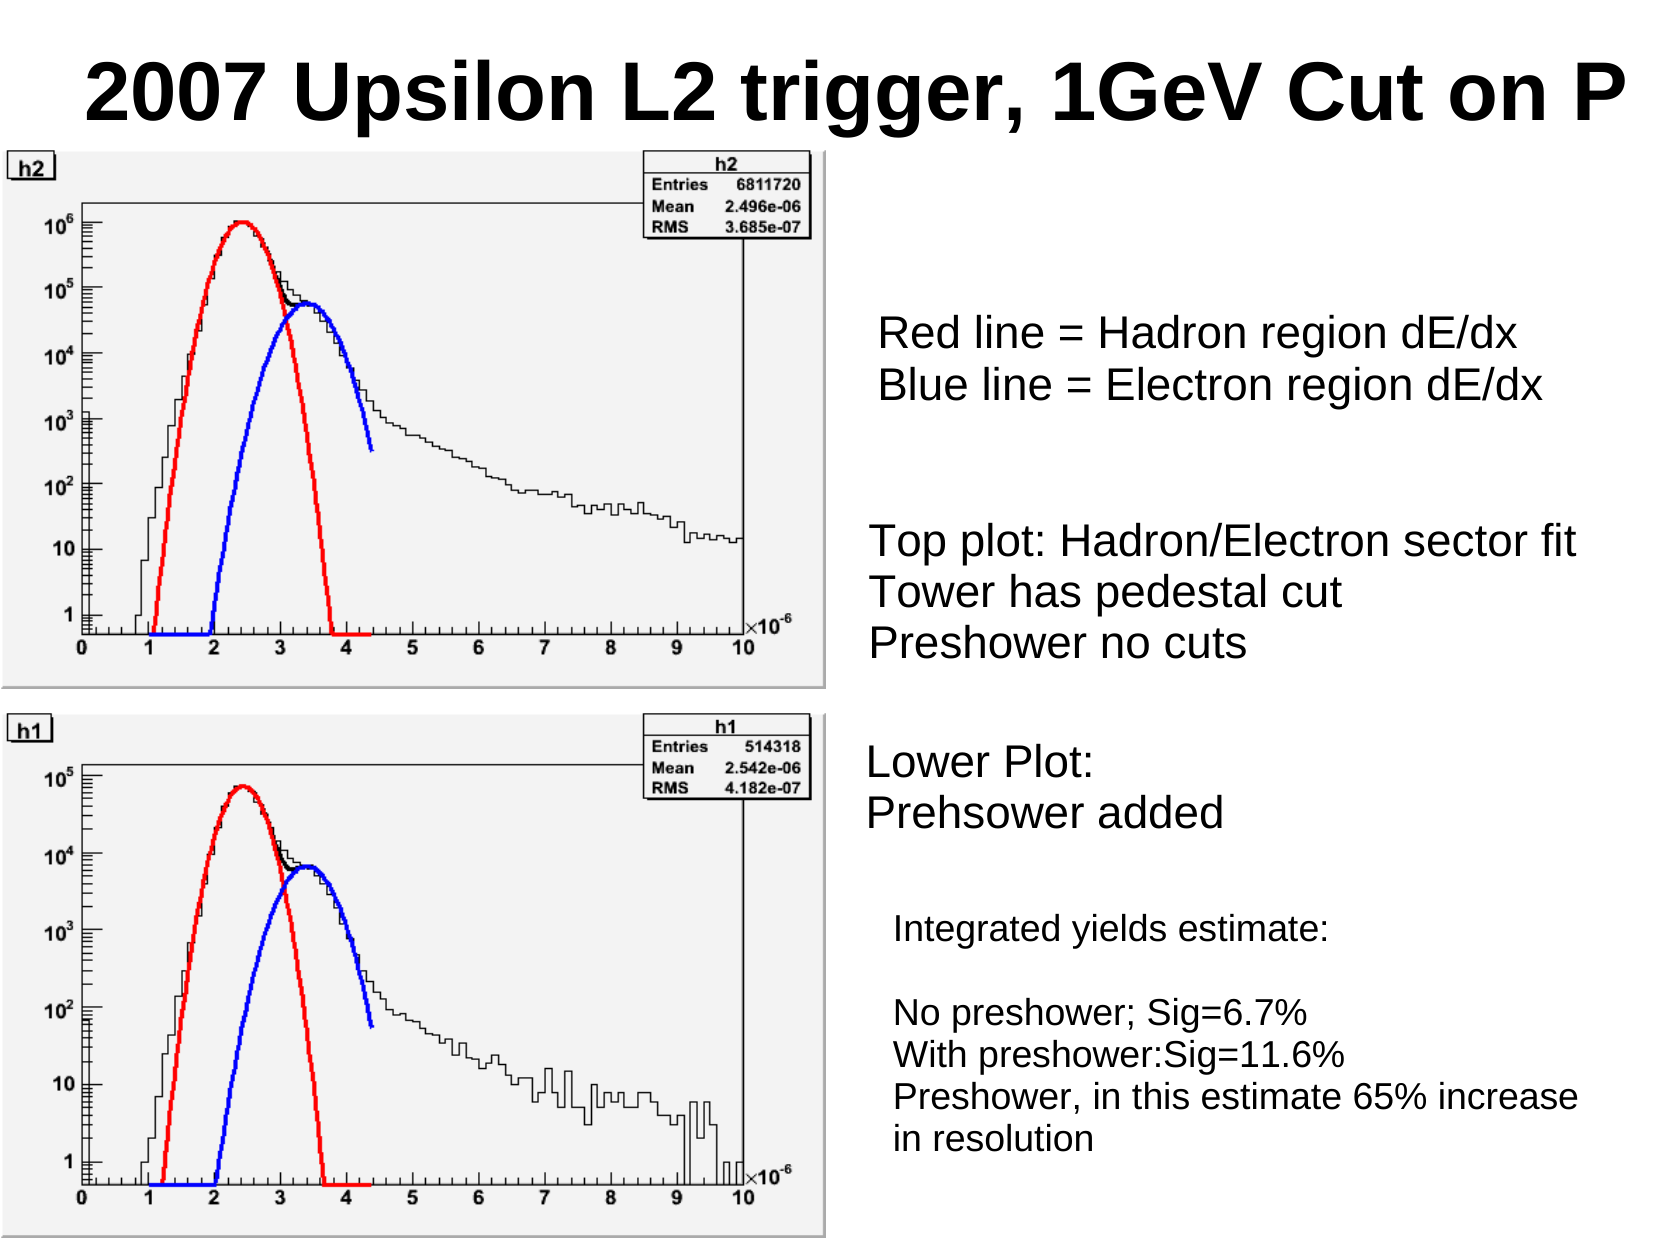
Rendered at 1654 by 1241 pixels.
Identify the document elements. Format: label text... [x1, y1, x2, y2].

text_box Integrated yields estimate: No preshower; Sig=6.7% With preshower:Sig=11.6% Preshower, in this estimate 65% increase in resolution [878, 900, 1613, 1201]
text_box Top plot: Hadron/Electron sector fit Tower has pedestal cut Preshower no cuts [853, 507, 1654, 713]
text_box Lower Plot: Prehsower added [850, 728, 1256, 858]
picture [0, 149, 826, 689]
picture [0, 712, 826, 1238]
text_box 2007 Upsilon L2 trigger, 1GeV Cut on P [69, 37, 1644, 160]
text_box Red line = Hadron region dE/dx Blue line = Electron region dE/dx [862, 300, 1559, 429]
